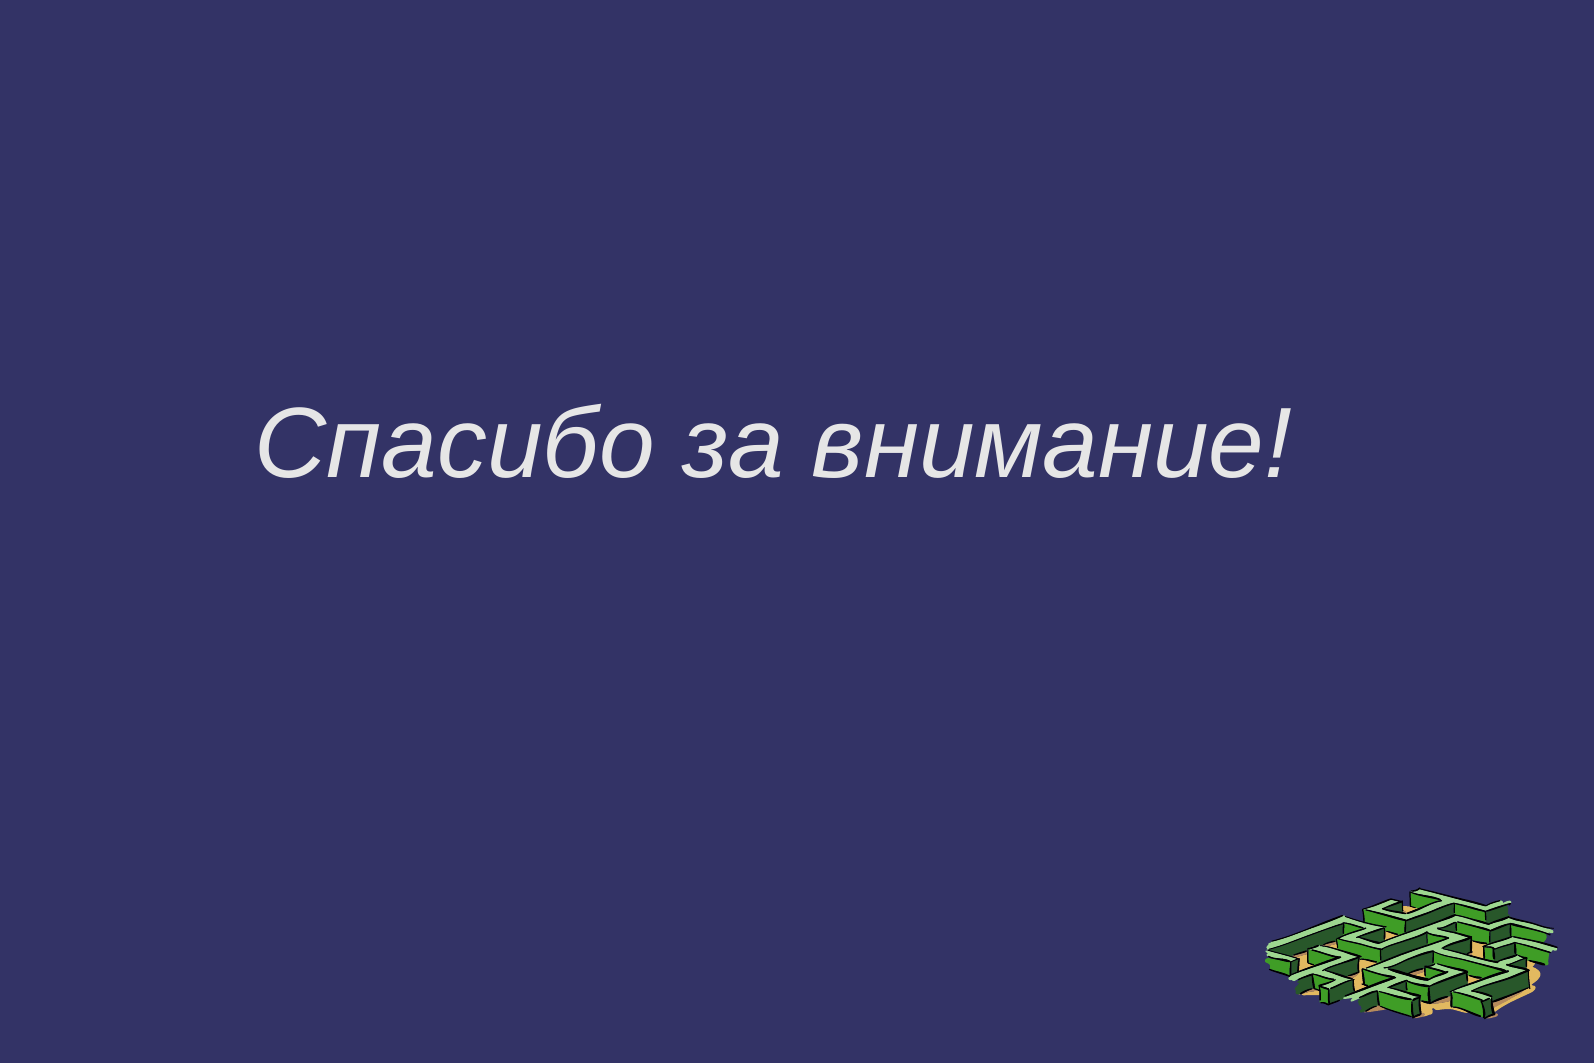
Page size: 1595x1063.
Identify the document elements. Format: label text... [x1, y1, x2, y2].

list Спасибо за внимание! [172, 312, 1514, 983]
